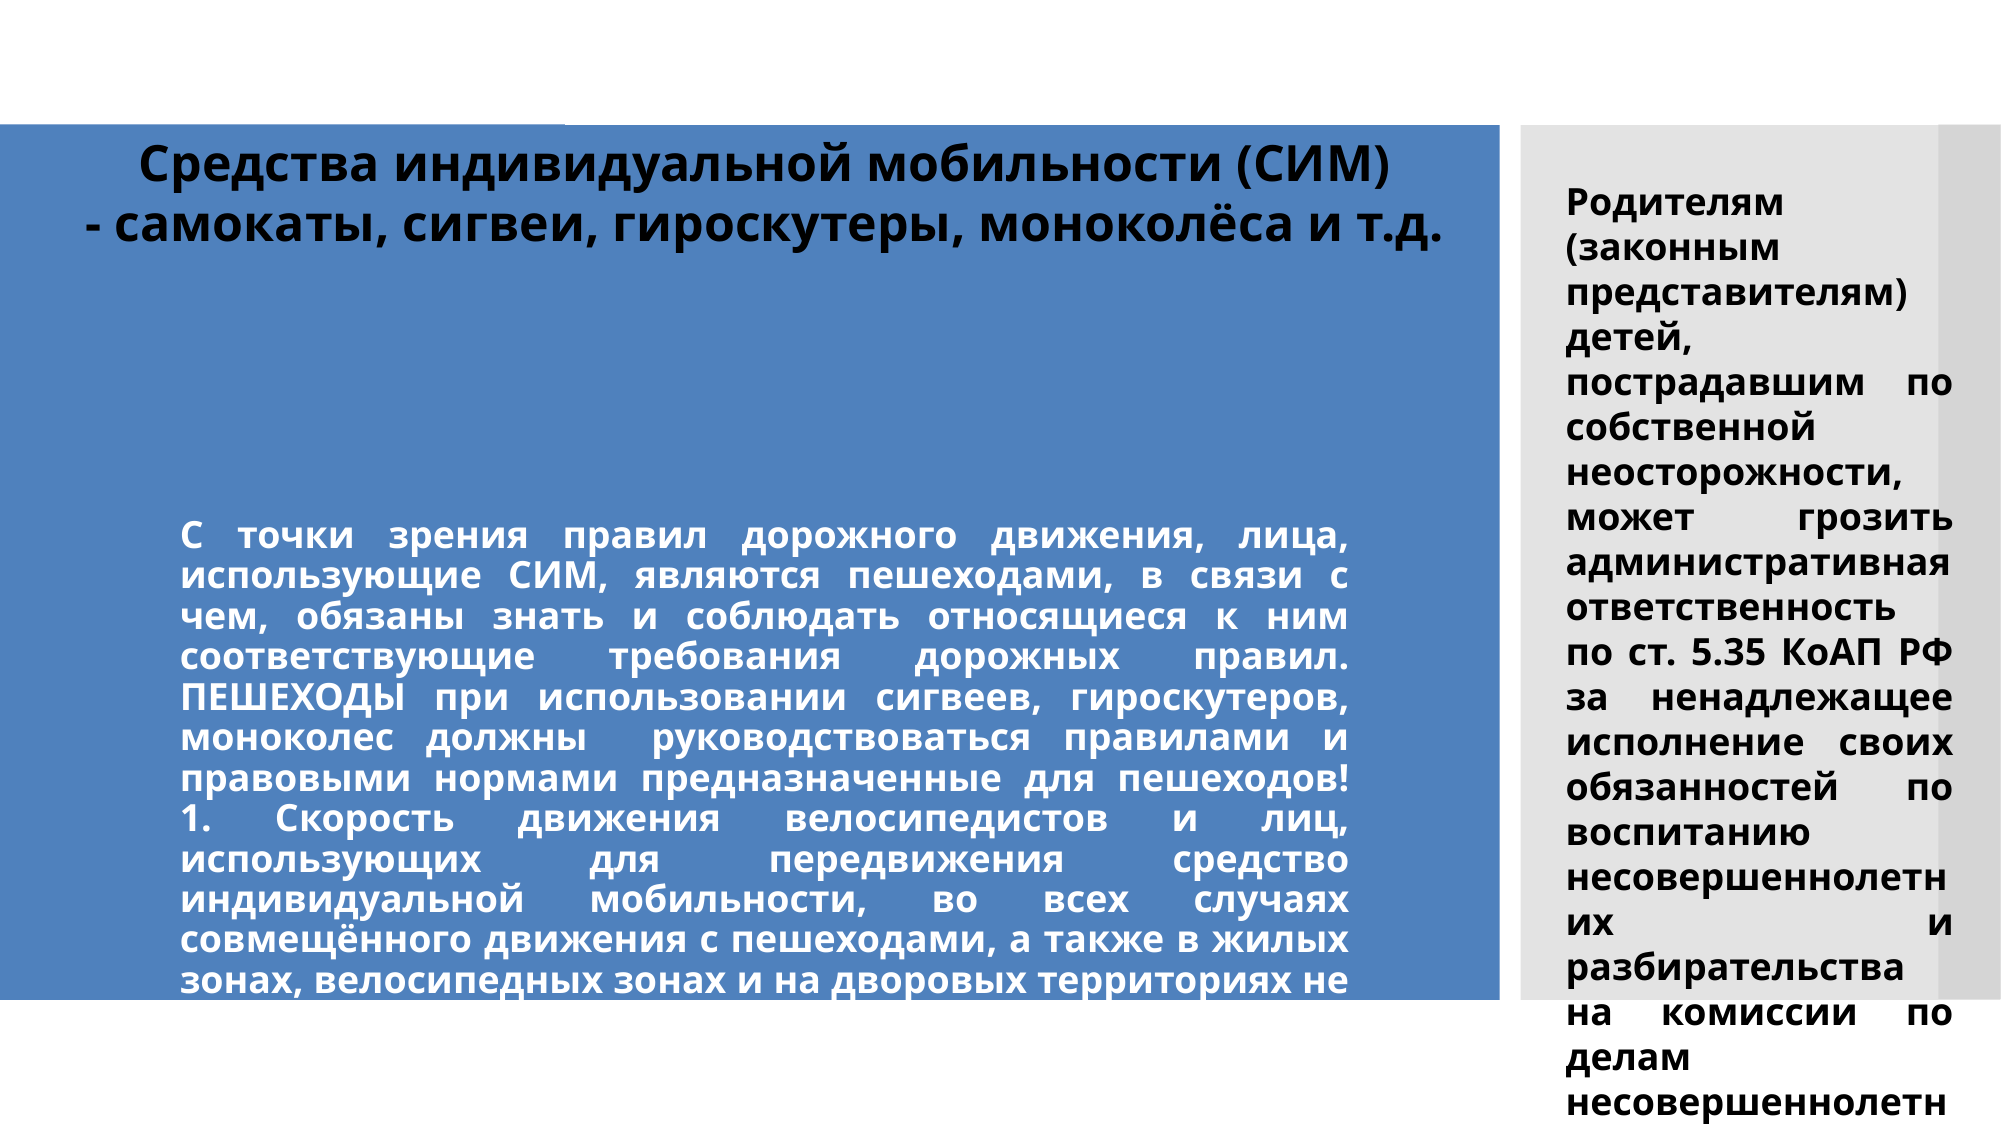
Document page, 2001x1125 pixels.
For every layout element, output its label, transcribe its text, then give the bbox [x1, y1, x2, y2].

title С точки зрения правил дорожного движения, лица, использующие СИМ, являются пешеходами, в связи с чем, обязаны знать и соблюдать относящиеся к ним соответствующие требования дорожных правил. ПЕШЕХОДЫ при использовании сигвеев, гироскутеров, моноколес должны руководствоваться правилами и правовыми нормами предназначенные для пешеходов! 1. Скорость движения велосипедистов и лиц, использующих для передвижения средство индивидуальной мобильности, во всех случаях совмещённого движения с пешеходами, а также в жилых зонах, велосипедных зонах и на дворовых территориях не должна превышать 20 км/ч. 2. Для передвижения на данных средствах необходимо выбирать подходящую площадку для катания, использовать защитную экипировку. 3. Сохранять безопасную скорость, останавливать средства плавно и аккуратно. 4. Сохранять безопасную дистанцию до людей‍, любых объектов и предметов во избежание столкновений и несчастных случаев. [165, 468, 1365, 1003]
text_box Родителям (законным представителям) детей, пострадавшим по собственной неосторожности, может грозить административная ответственность по ст. 5.35 КоАП РФ за ненадлежащее исполнение своих обязанностей по воспитанию несовершеннолетних и разбирательства на комиссии по делам несовершеннолетних. [1550, 170, 1969, 1125]
text_box Средства индивидуальной мобильности (СИМ) - самокаты, сигвеи, гироскутеры, моноколёса и т.д. [32, 124, 1498, 260]
